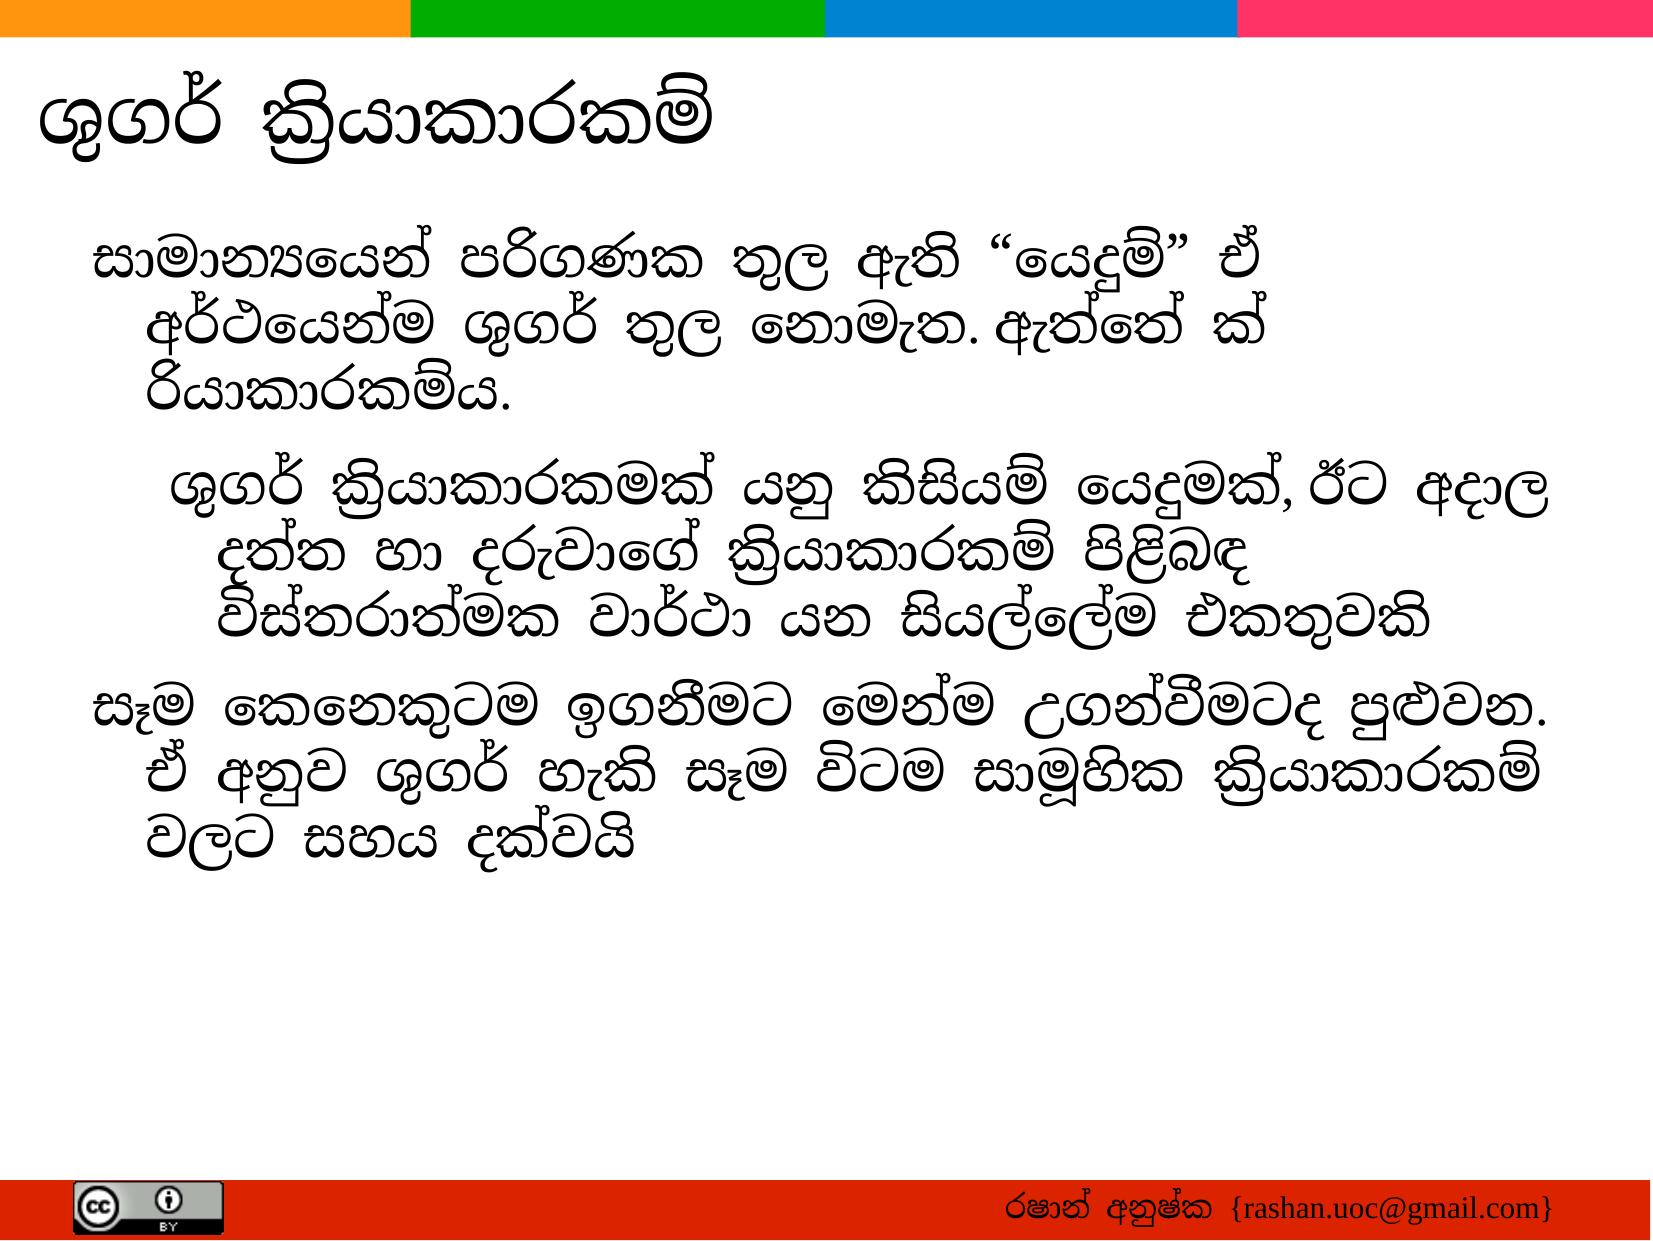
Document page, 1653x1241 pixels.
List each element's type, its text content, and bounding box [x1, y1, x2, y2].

title ශුගර් ක්‍රියාකාරකම් [37, 69, 1613, 163]
list සාමාන්‍යයෙන් පරිගණක තුල ඇති “යෙදුම්” ඒ අර්ථයෙන්ම ශුගර් තුල නොමැත. ඇත්තේ ක්‍රියාකාරකම්ය. ශුගර් ක්‍රියාකාරකමක් යනු කිසියම් යෙදුමක්, ඊට අදාල දත්ත හා දරුවාගේ ක්‍රියාකාරකම් පිළිබඳ විස්තරාත්මක වාර්ථා යන සියල්ලේම එකතුවකි සෑම කෙනෙකුටම ඉගනීමට මෙන්ම උගන්වීමටද පුළුවන. ඒ අනුව ශුගර් හැකි සෑම විටම සාමූහික ක්‍රියාකාරකම් වලට සහය දක්වයි [75, 225, 1575, 1112]
picture [73, 1181, 224, 1235]
